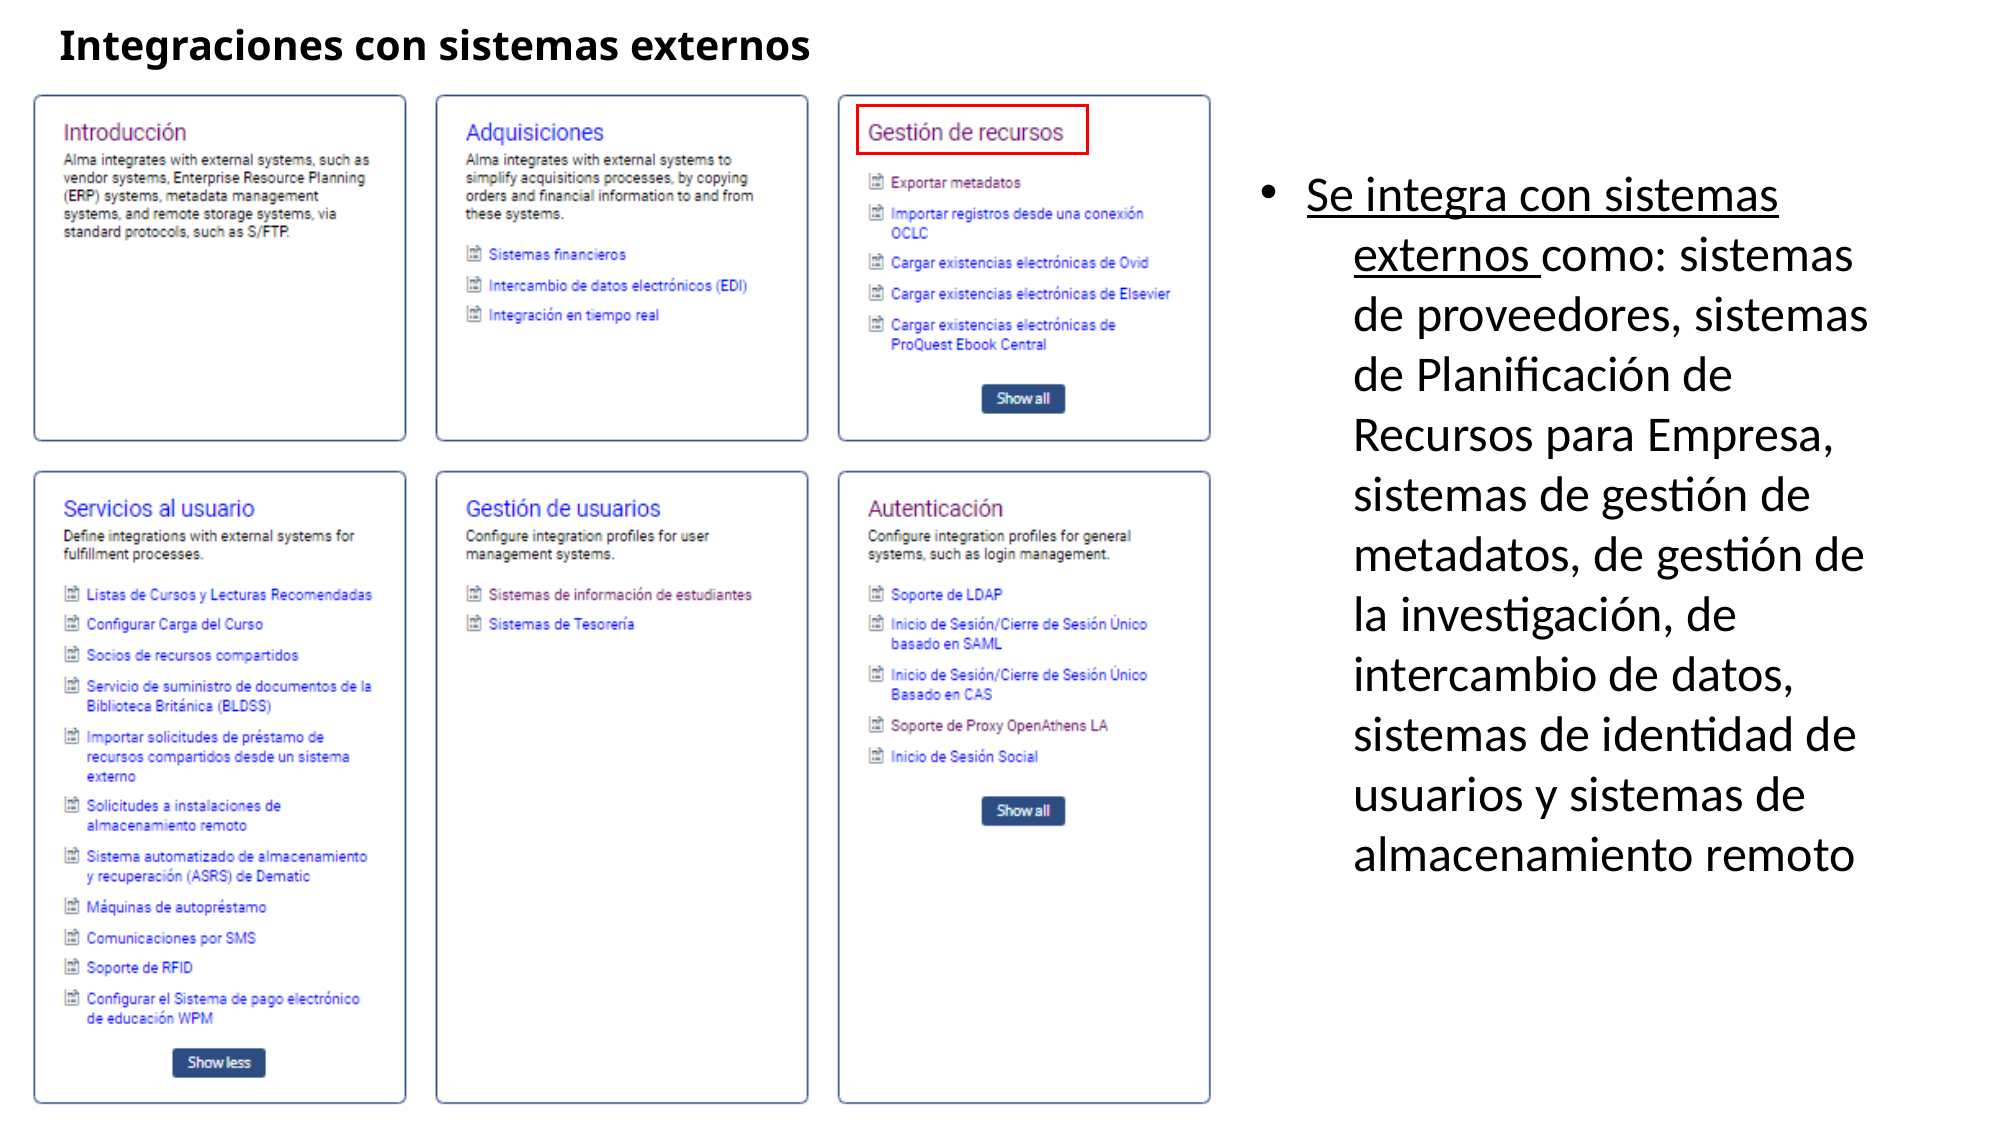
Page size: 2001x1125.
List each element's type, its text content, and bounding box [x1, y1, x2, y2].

picture [24, 77, 1229, 1114]
title Integraciones con sistemas externos [44, 12, 990, 77]
text_box Se integra con sistemas externos como: sistemas de proveedores, sistemas de Planificación de Recursos para Empresa, sistemas de gestión de metadatos, de gestión de la investigación, de intercambio de datos, sistemas de identidad de usuarios y sistemas de almacenamiento remoto [1244, 153, 1920, 836]
